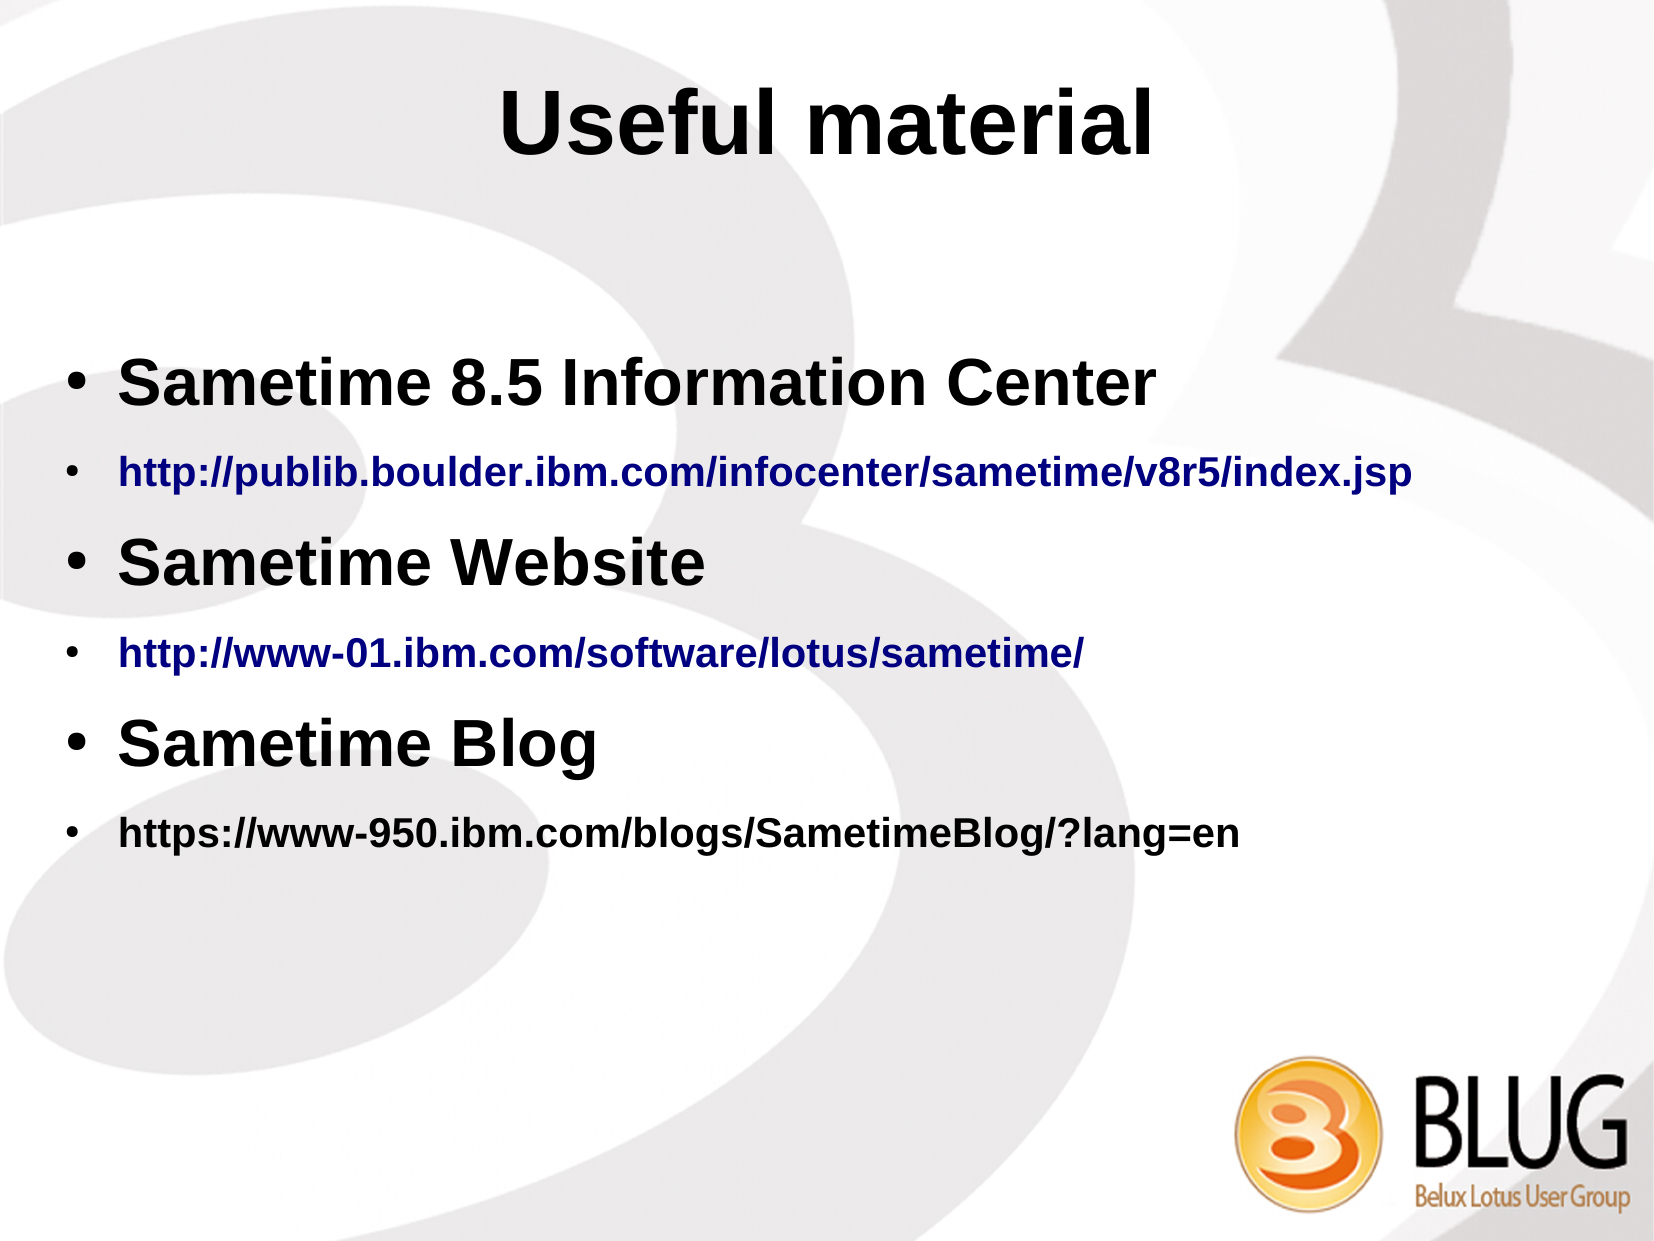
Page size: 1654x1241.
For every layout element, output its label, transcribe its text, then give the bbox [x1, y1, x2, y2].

picture [0, 0, 1654, 1241]
title Useful material [121, 20, 1534, 228]
list Sametime 8.5 Information Center http://publib.boulder.ibm.com/infocenter/sametime/v8r5/index.jsp Sametime Website http://www-01.ibm.com/software/lotus/sametime/ Sametime Blog https://www-950.ibm.com/blogs/SametimeBlog/?lang=en [29, 344, 1595, 1126]
